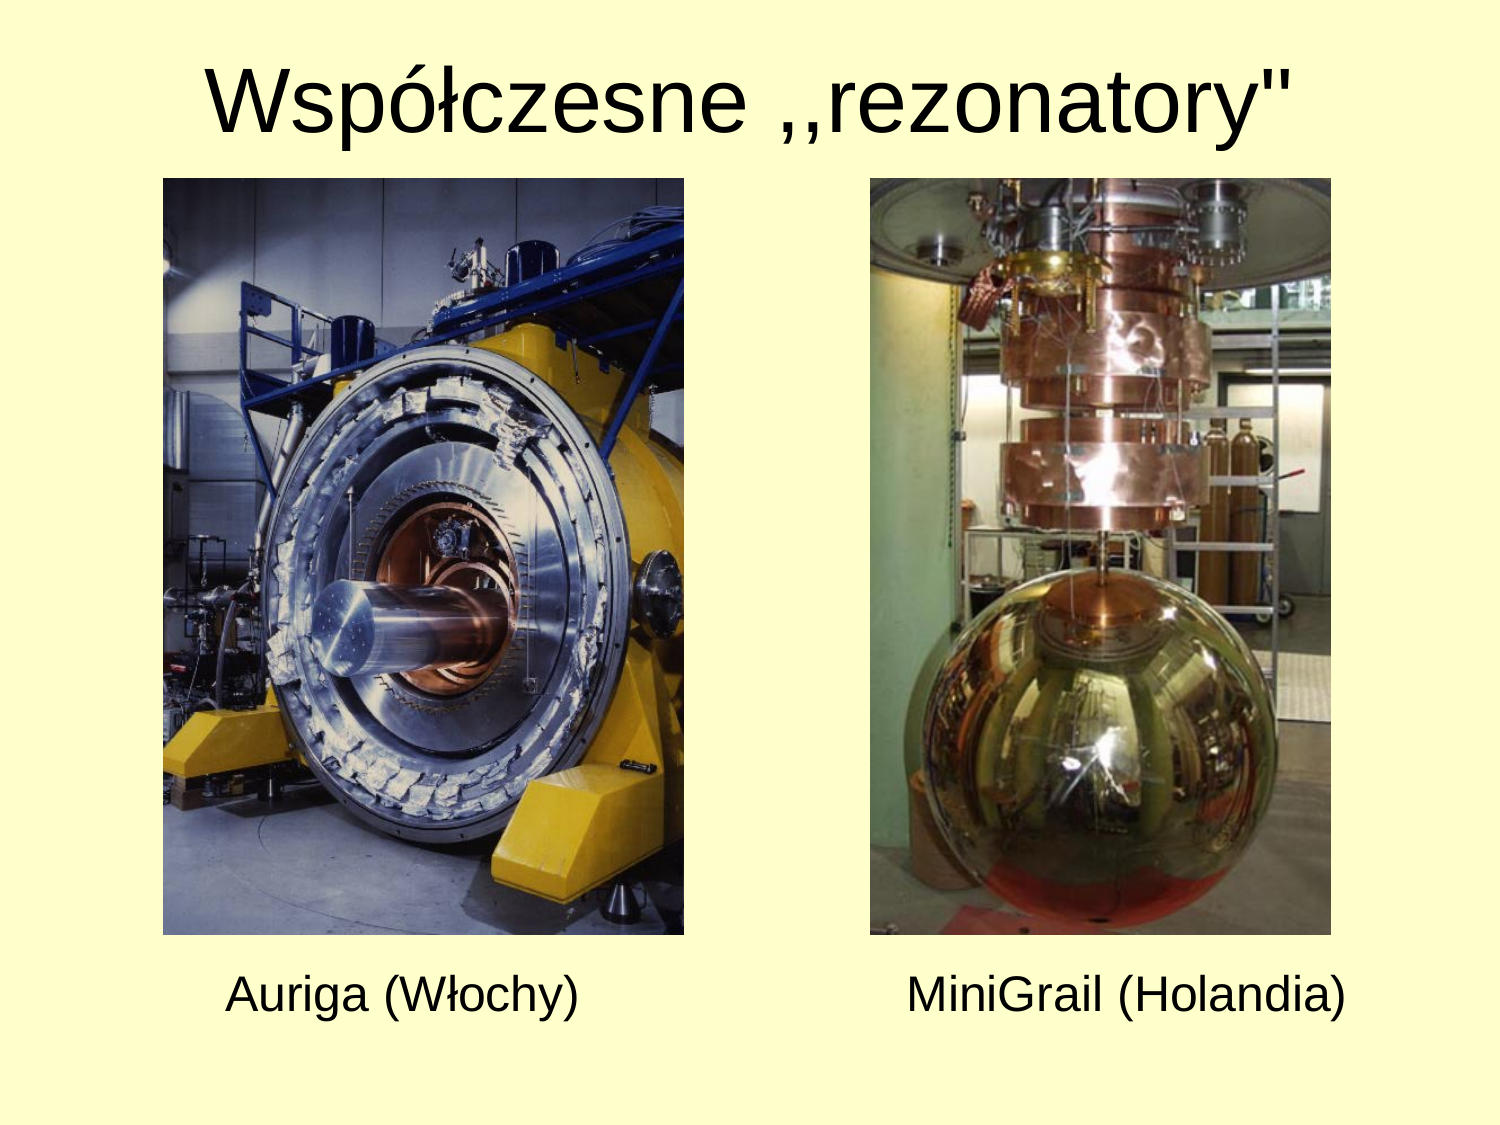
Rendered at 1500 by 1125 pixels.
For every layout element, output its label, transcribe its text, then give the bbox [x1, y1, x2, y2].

text_box Auriga (Włochy) [210, 954, 596, 1030]
picture [870, 178, 1331, 935]
text_box MiniGrail (Holandia) [891, 954, 1363, 1030]
title Współczesne ,,rezonatory'' [75, 30, 1426, 162]
picture [163, 178, 684, 935]
